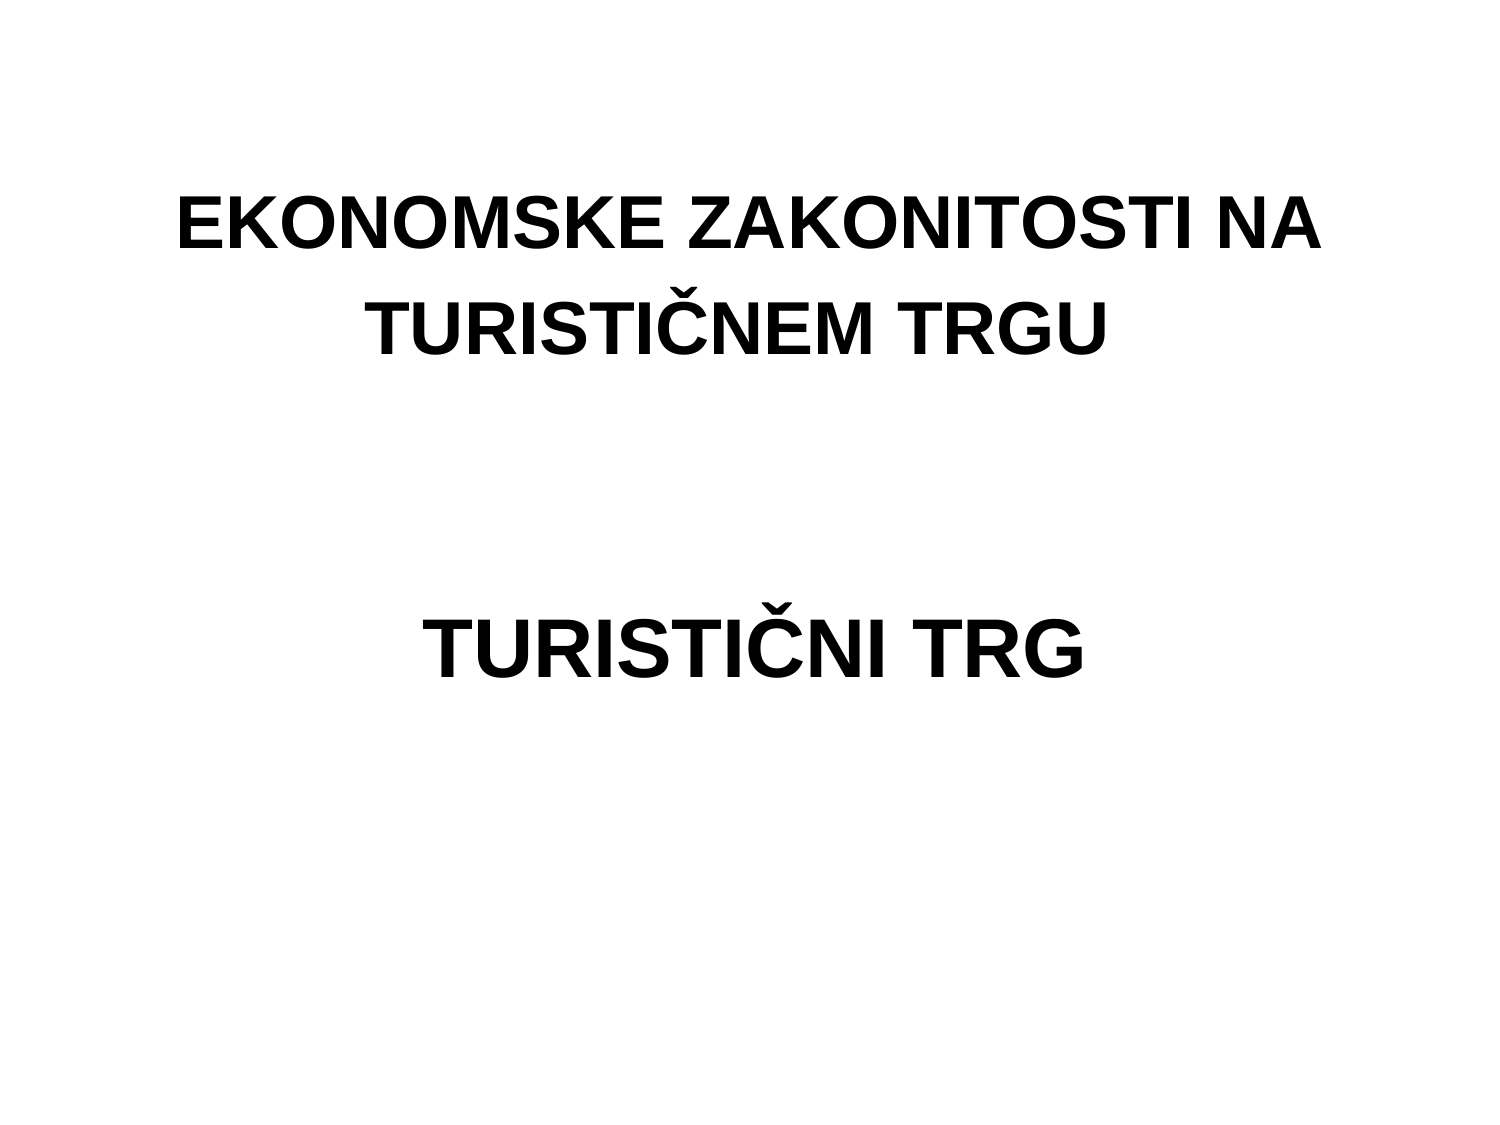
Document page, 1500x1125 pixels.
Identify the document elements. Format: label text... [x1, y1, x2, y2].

subtitle TURISTIČNI TRG [230, 586, 1281, 1000]
title EKONOMSKE ZAKONITOSTI NA TURISTIČNEM TRGU [112, 160, 1388, 386]
